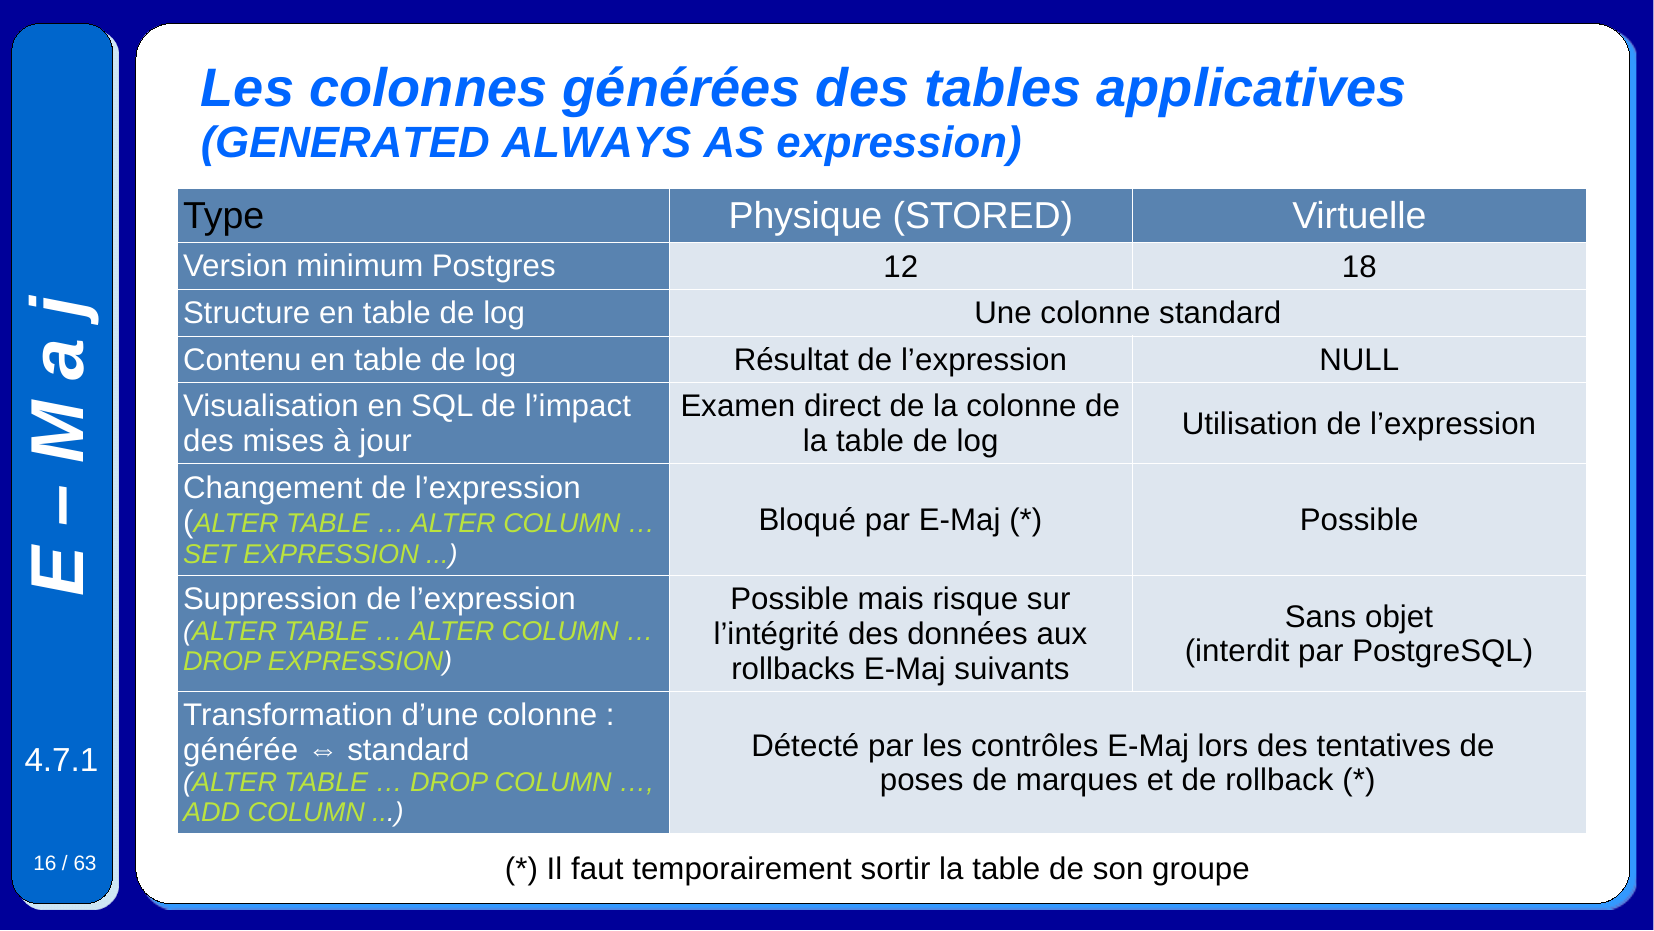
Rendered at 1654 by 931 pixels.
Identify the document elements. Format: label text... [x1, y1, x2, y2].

table_cell Possible [1133, 464, 1586, 575]
table_cell Contenu en table de log [178, 337, 669, 382]
table_cell Examen direct de la colonne de la table de log [670, 383, 1132, 463]
table_cell 18 [1133, 243, 1586, 289]
table_cell Utilisation de l’expression [1133, 383, 1586, 463]
table_cell Structure en table de log [178, 290, 669, 336]
table_header Virtuelle [1133, 189, 1586, 242]
table_cell Suppression de l’expression (ALTER TABLE … ALTER COLUMN … DROP EXPRESSION) [178, 576, 669, 691]
table_cell 12 [670, 243, 1132, 289]
table_cell Bloqué par E-Maj (*) [670, 464, 1132, 575]
table_cell Visualisation en SQL de l’impact des mises à jour [178, 383, 669, 463]
table_cell NULL [1133, 337, 1586, 382]
table_cell Transformation d’une colonne : générée ⇔ standard (ALTER TABLE … DROP COLUMN …, ADD COLUMN ...) [178, 692, 669, 833]
text_box (*) Il faut temporairement sortir la table de son groupe [490, 844, 1262, 895]
title Les colonnes générées des tables applicatives (GENERATED ALWAYS AS expression) [200, 34, 1575, 188]
table_cell Résultat de l’expression [670, 337, 1132, 382]
table_cell Changement de l’expression (ALTER TABLE … ALTER COLUMN … SET EXPRESSION ...) [178, 464, 669, 575]
table_header Physique (STORED) [670, 189, 1132, 242]
table_cell Détecté par les contrôles E-Maj lors des tentatives de poses de marques et de rollback (*) [670, 692, 1586, 833]
table_cell Une colonne standard [670, 290, 1586, 336]
table_cell Possible mais risque sur l’intégrité des données aux rollbacks E-Maj suivants [670, 576, 1132, 691]
table_cell Version minimum Postgres [178, 243, 669, 289]
table_cell Sans objet (interdit par PostgreSQL) [1133, 576, 1586, 691]
table_header Type [178, 189, 669, 242]
